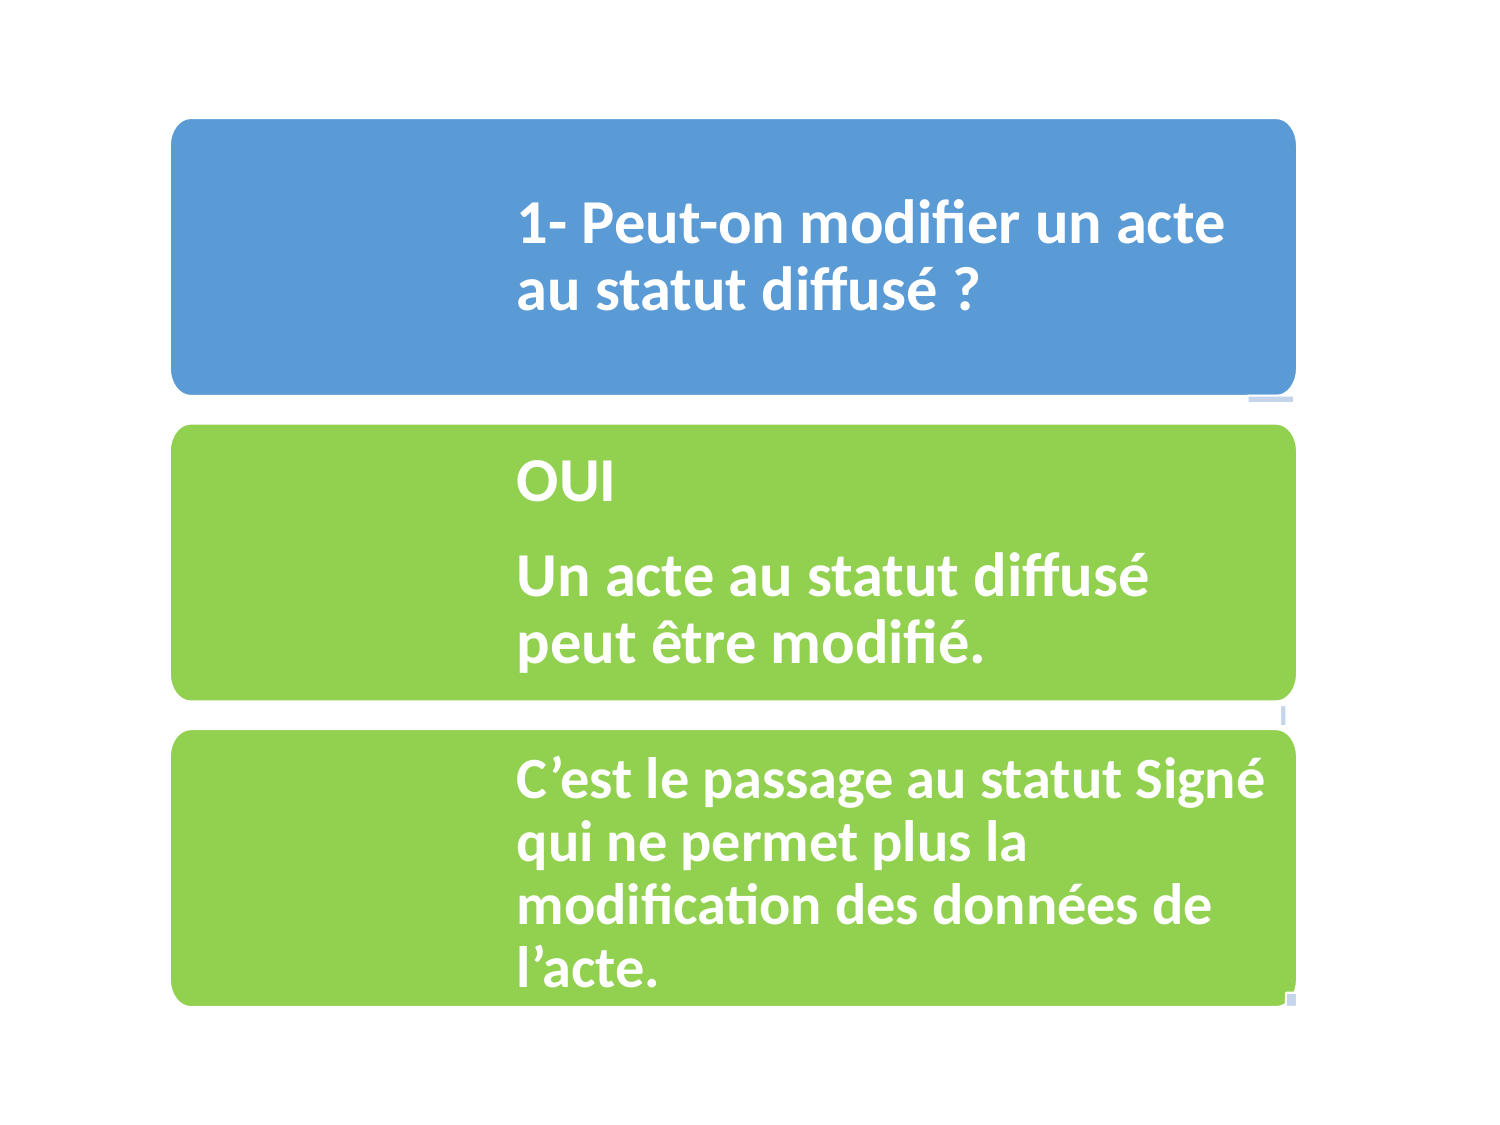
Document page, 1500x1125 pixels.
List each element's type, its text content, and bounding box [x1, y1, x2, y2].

text_box [1285, 992, 1298, 1007]
text_box C’est le passage au statut Signé qui ne permet plus la modification des données de l’acte. [169, 729, 1298, 1008]
text_box [1247, 395, 1295, 404]
text_box [1280, 705, 1287, 727]
text_box OUI Un acte au statut diffusé peut être modifié. [169, 423, 1298, 702]
text_box 1- Peut-on modifier un acte au statut diffusé ? [169, 118, 1298, 396]
